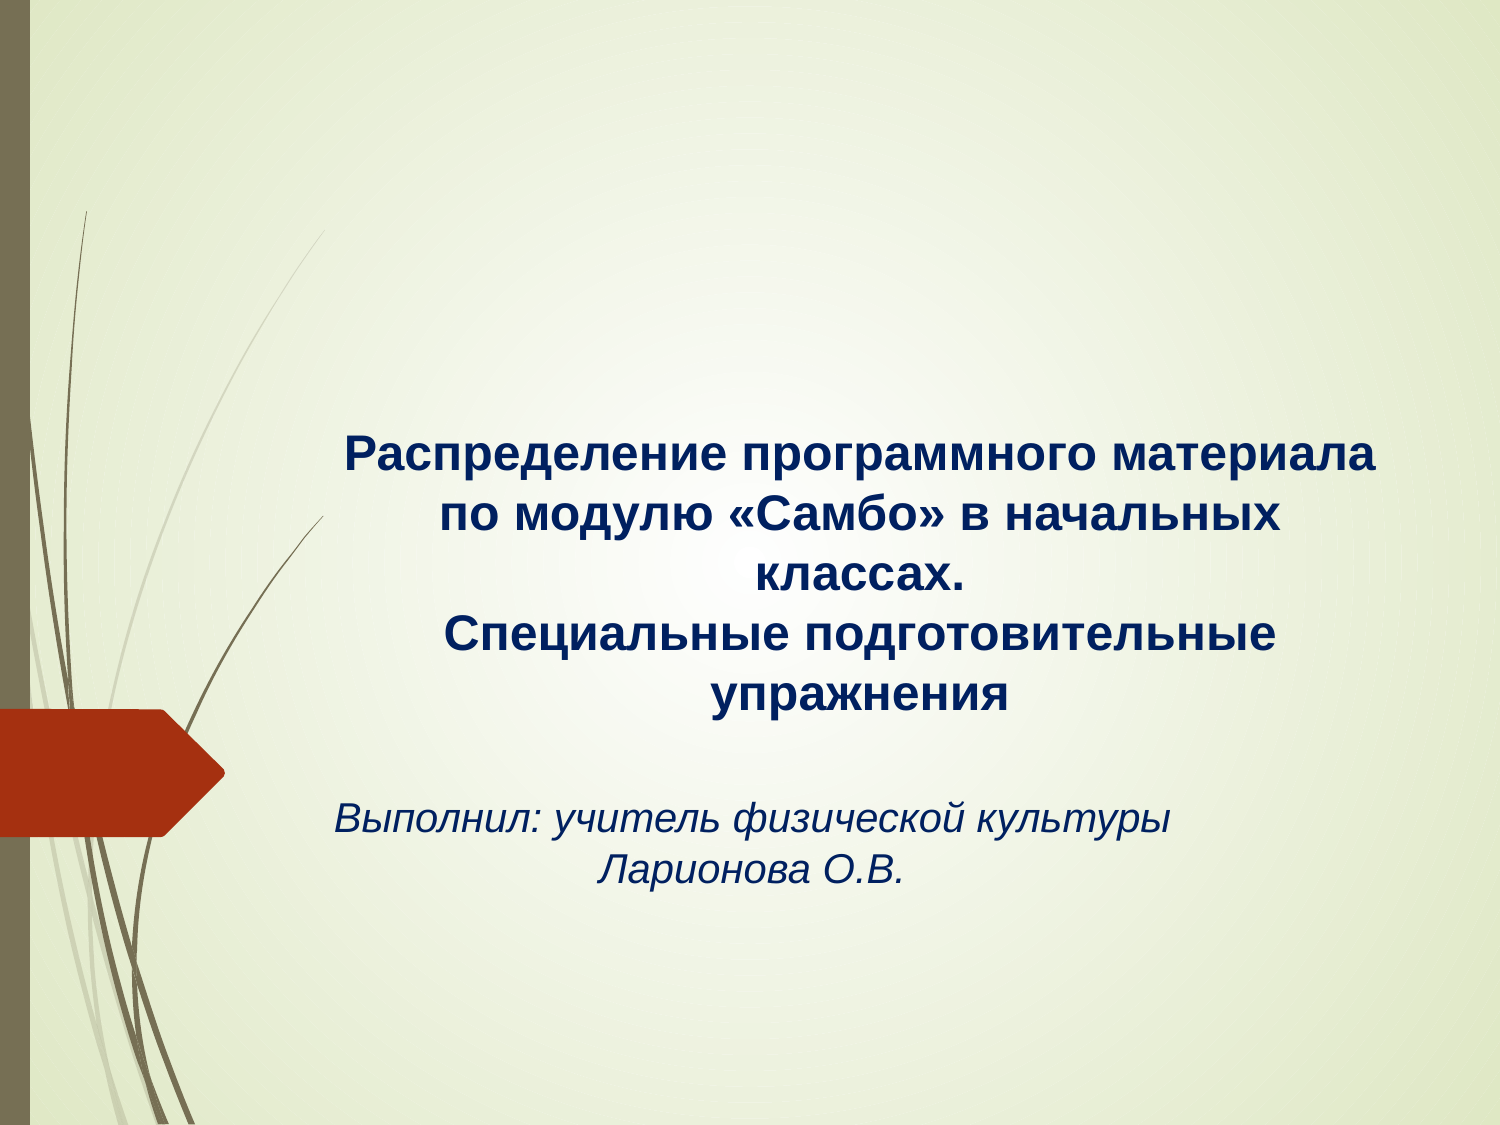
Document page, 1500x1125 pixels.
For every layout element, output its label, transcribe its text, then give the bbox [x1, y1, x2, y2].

title Распределение программного материала по модулю «Самбо» в начальных классах. Специальные подготовительные упражнения [318, 412, 1402, 783]
subtitle Выполнил: учитель физической культуры Ларионова О.В. [318, 783, 1402, 969]
